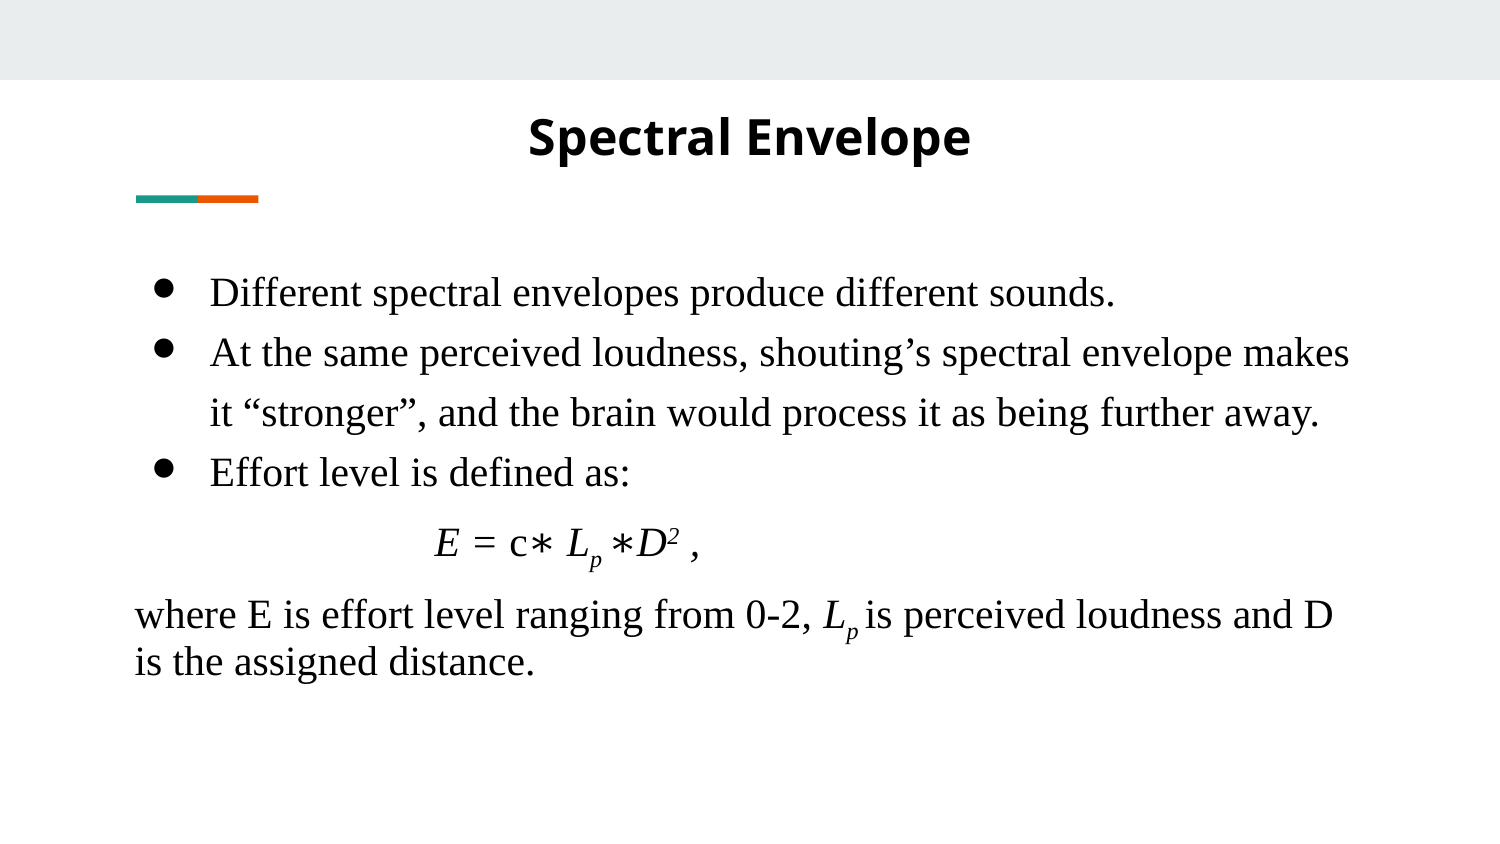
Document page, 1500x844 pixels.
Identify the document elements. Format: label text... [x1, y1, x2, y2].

list Different spectral envelopes produce different sounds. At the same perceived loudness, shouting’s spectral envelope makes it “stronger”, and the brain would process it as being further away. Effort level is defined as: E = c∗ Lp ∗D2 , where E is effort level ranging from 0-2, Lp is perceived loudness and D is the assigned distance. [119, 240, 1381, 721]
title Spectral Envelope [119, 90, 1381, 181]
